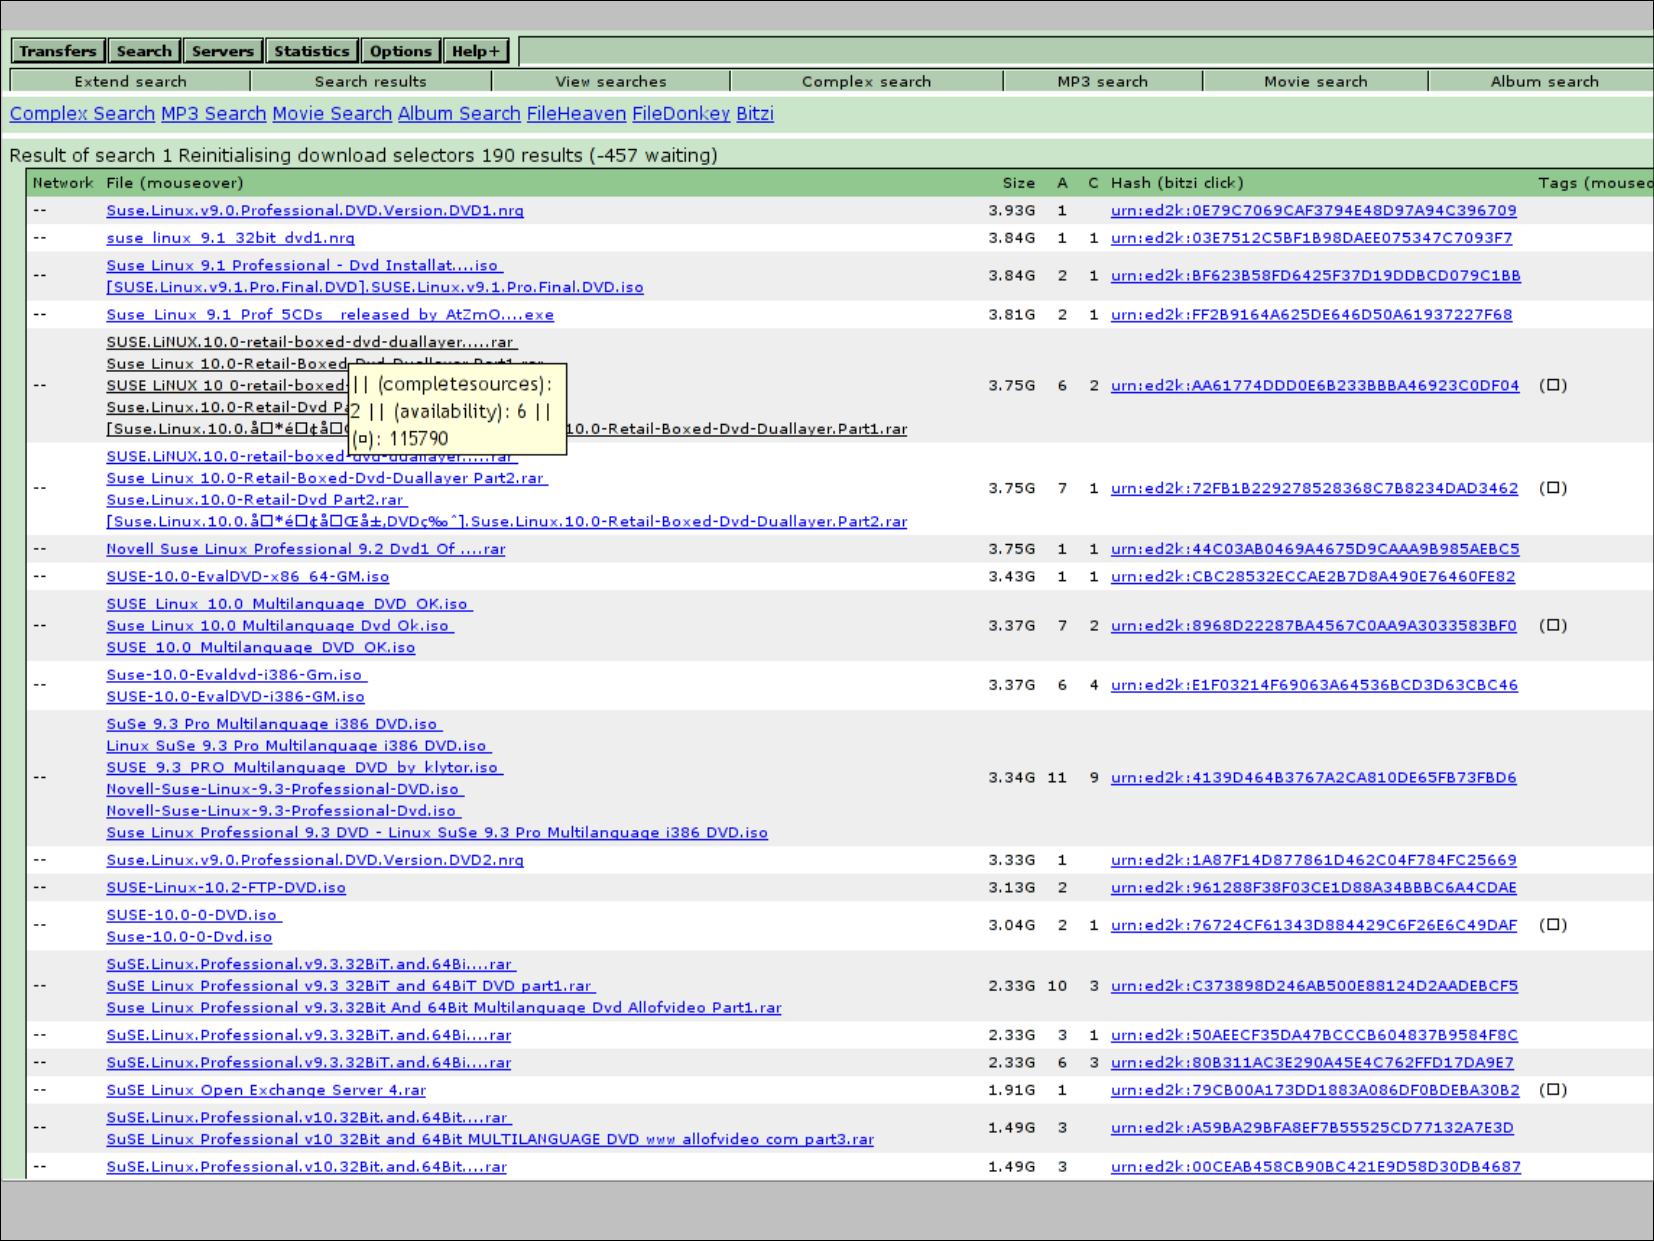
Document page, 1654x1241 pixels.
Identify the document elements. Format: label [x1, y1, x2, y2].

picture [1, 29, 1654, 1182]
text_box [0, 0, 1654, 1241]
